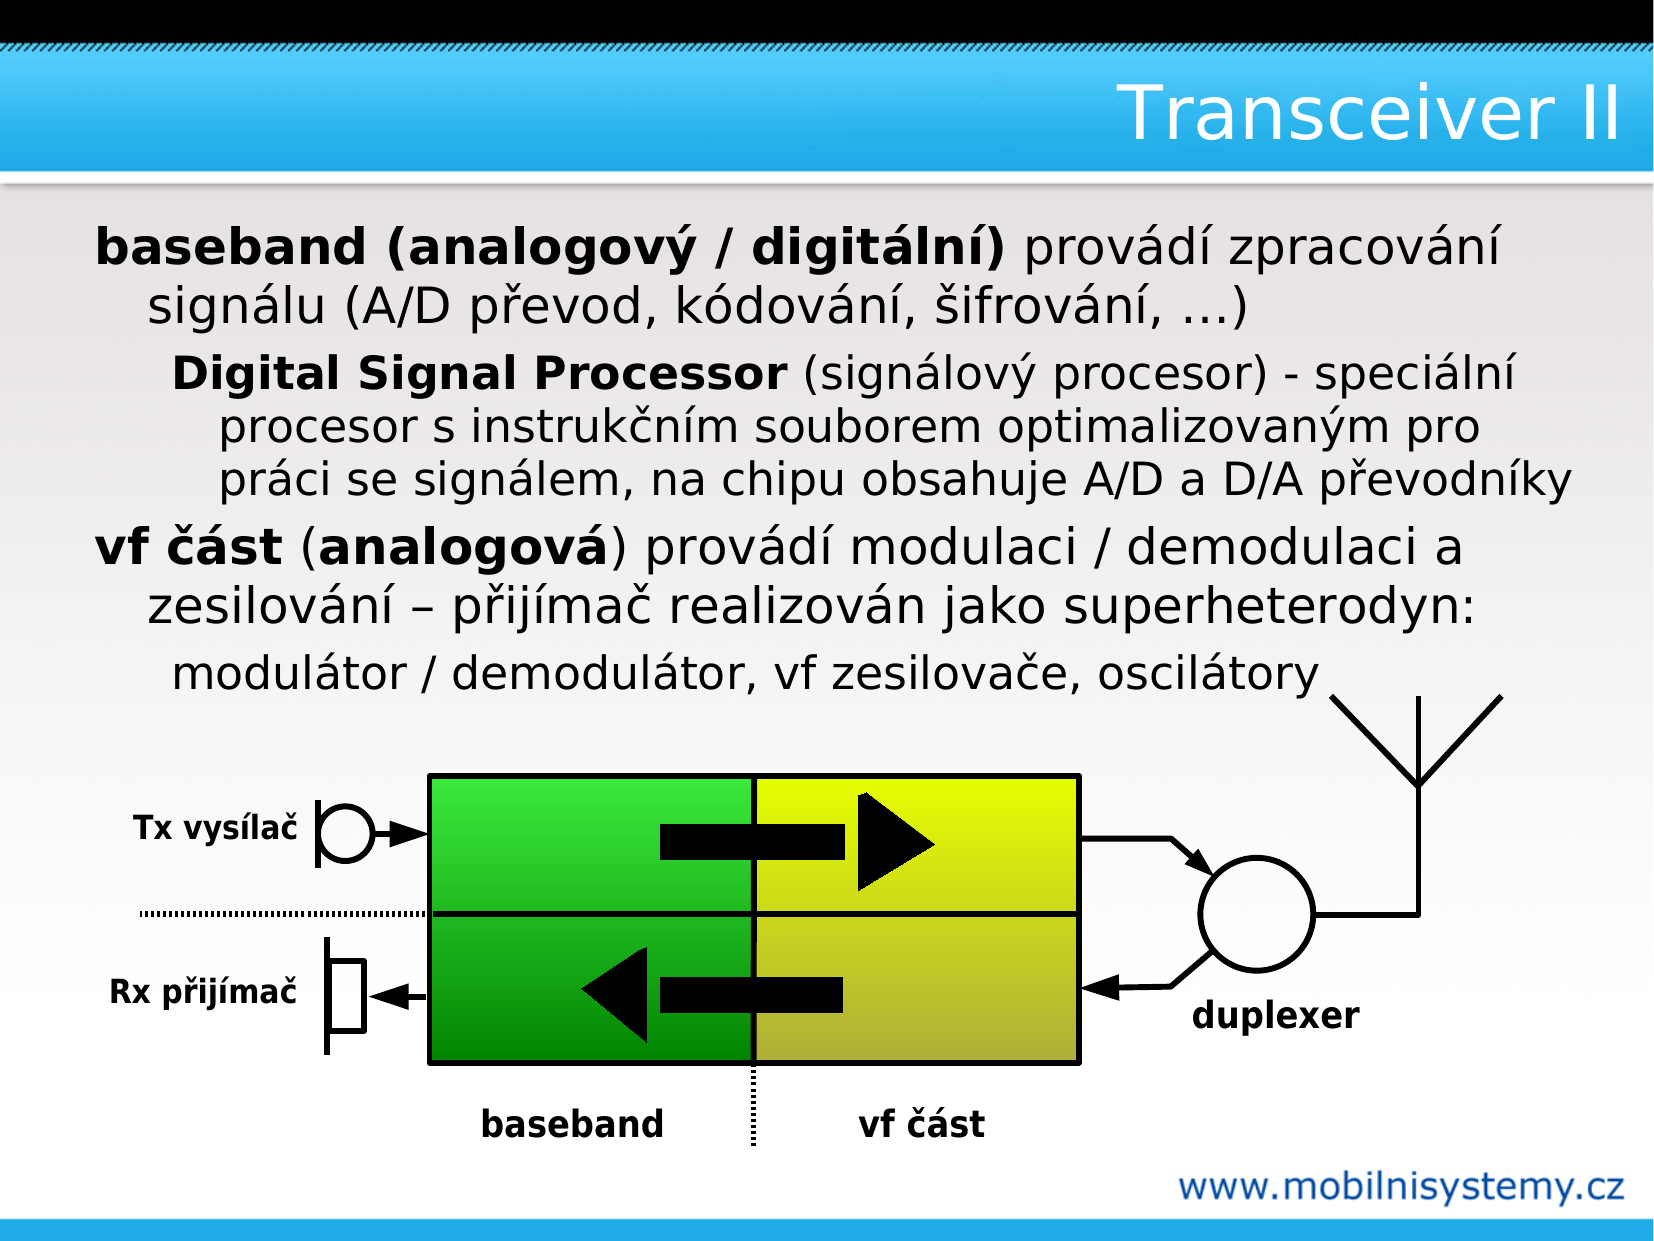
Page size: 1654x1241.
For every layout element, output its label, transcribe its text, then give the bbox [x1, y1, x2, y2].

text_box Rx přijímač [94, 965, 313, 1020]
text_box baseband [465, 1095, 681, 1154]
list baseband (analogový / digitální) provádí zpracování signálu (A/D převod, kódování, šifrování, …) Digital Signal Processor (signálový procesor) - speciální procesor s instrukčním souborem optimalizovaným pro práci se signálem, na chipu obsahuje A/D a D/A převodníky vf část (analogová) provádí modulaci / demodulaci a zesilování – přijímač realizován jako superheterodyn: modulátor / demodulátor, vf zesilovače, oscilátory [76, 218, 1577, 722]
text_box duplexer [1176, 986, 1376, 1045]
text_box [432, 779, 1076, 1060]
title Transceiver II [29, 49, 1625, 178]
picture [0, 0, 1654, 1241]
text_box vf část [843, 1095, 1001, 1154]
text_box Tx vysílač [118, 801, 314, 856]
